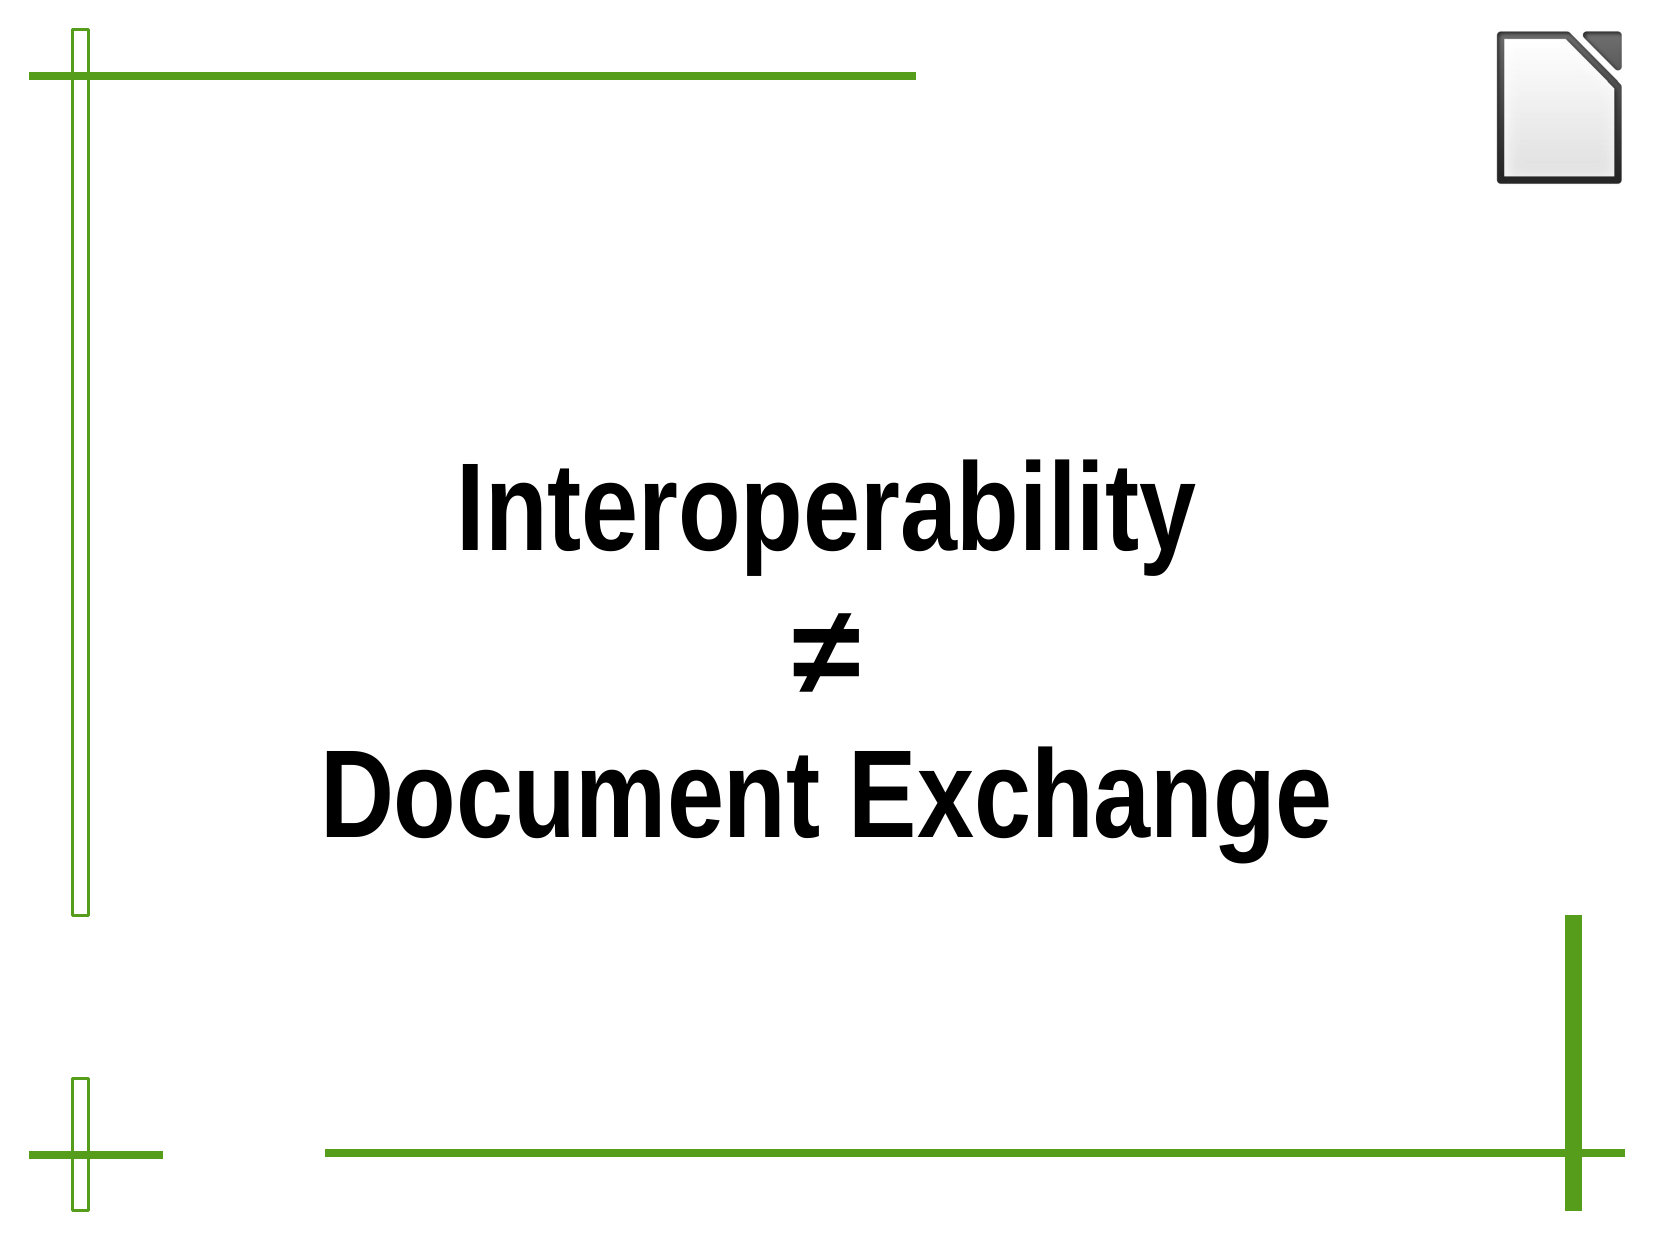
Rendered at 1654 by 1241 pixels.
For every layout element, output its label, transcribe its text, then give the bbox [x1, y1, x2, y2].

picture [1494, 29, 1624, 186]
subtitle Interoperability ≠ Document Exchange [223, 344, 1430, 953]
